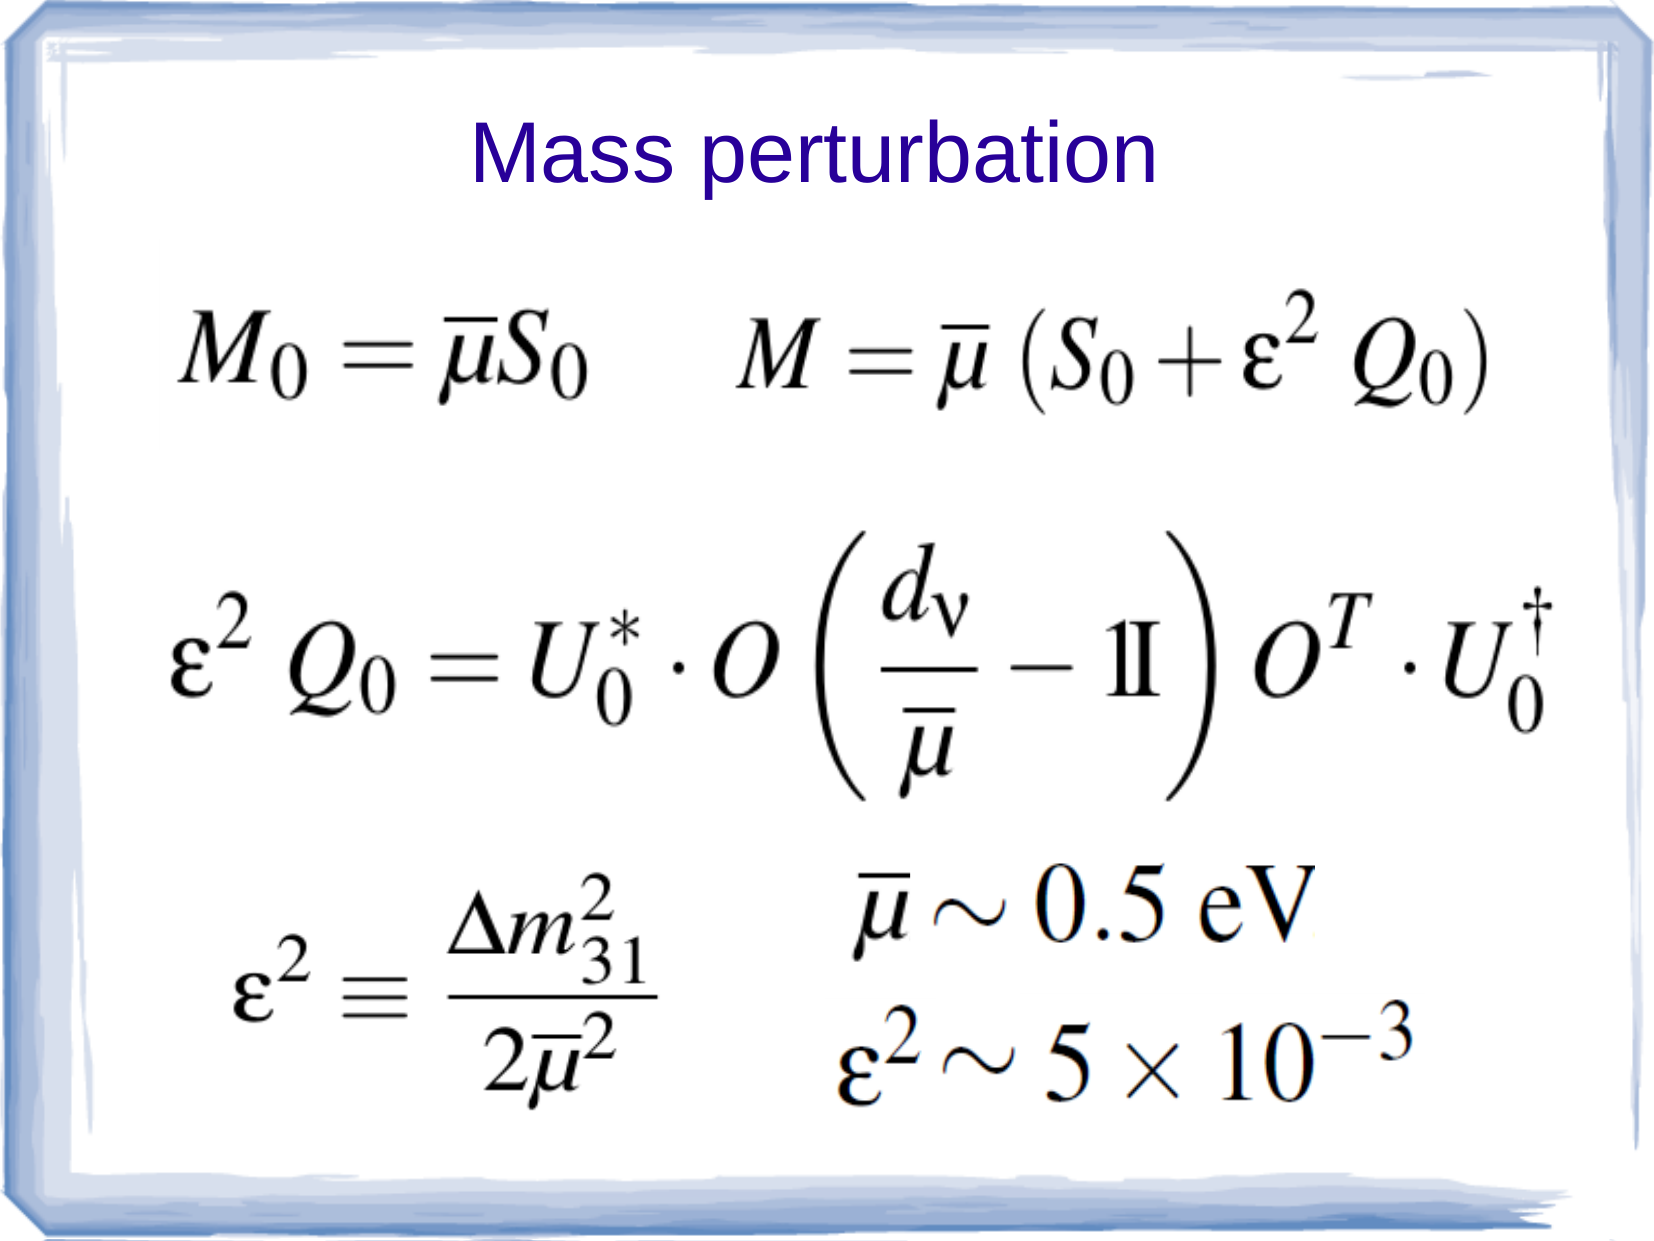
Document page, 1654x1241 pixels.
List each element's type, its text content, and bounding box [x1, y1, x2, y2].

title Mass perturbation [82, 49, 1571, 257]
picture [0, 0, 1654, 1241]
